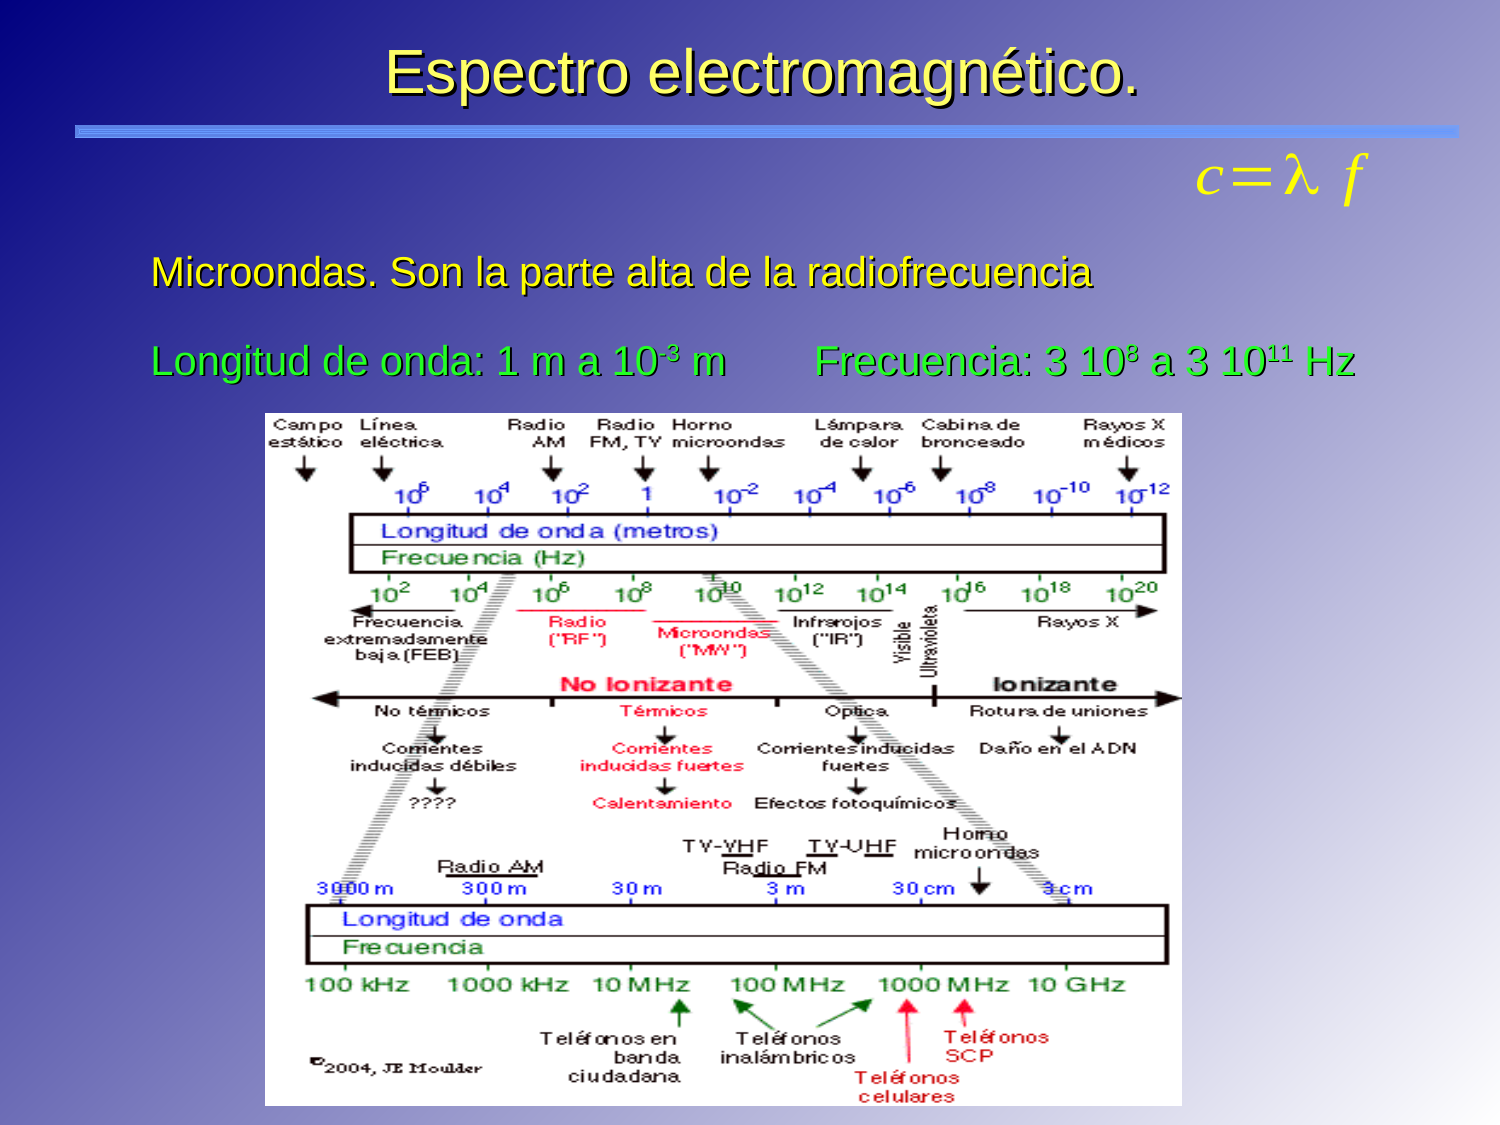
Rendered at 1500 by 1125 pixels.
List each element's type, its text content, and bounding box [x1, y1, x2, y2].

picture [265, 413, 1182, 1106]
chart [1181, 140, 1390, 207]
text_box Microondas. Son la parte alta de la radiofrecuencia [88, 237, 1152, 325]
text_box Espectro electromagnético. [50, 23, 1476, 114]
text_box Longitud de onda: 1 m a 10-3 m Frecuencia: 3 108 a 3 1011 Hz [88, 325, 1418, 384]
text_box [75, 125, 1460, 138]
